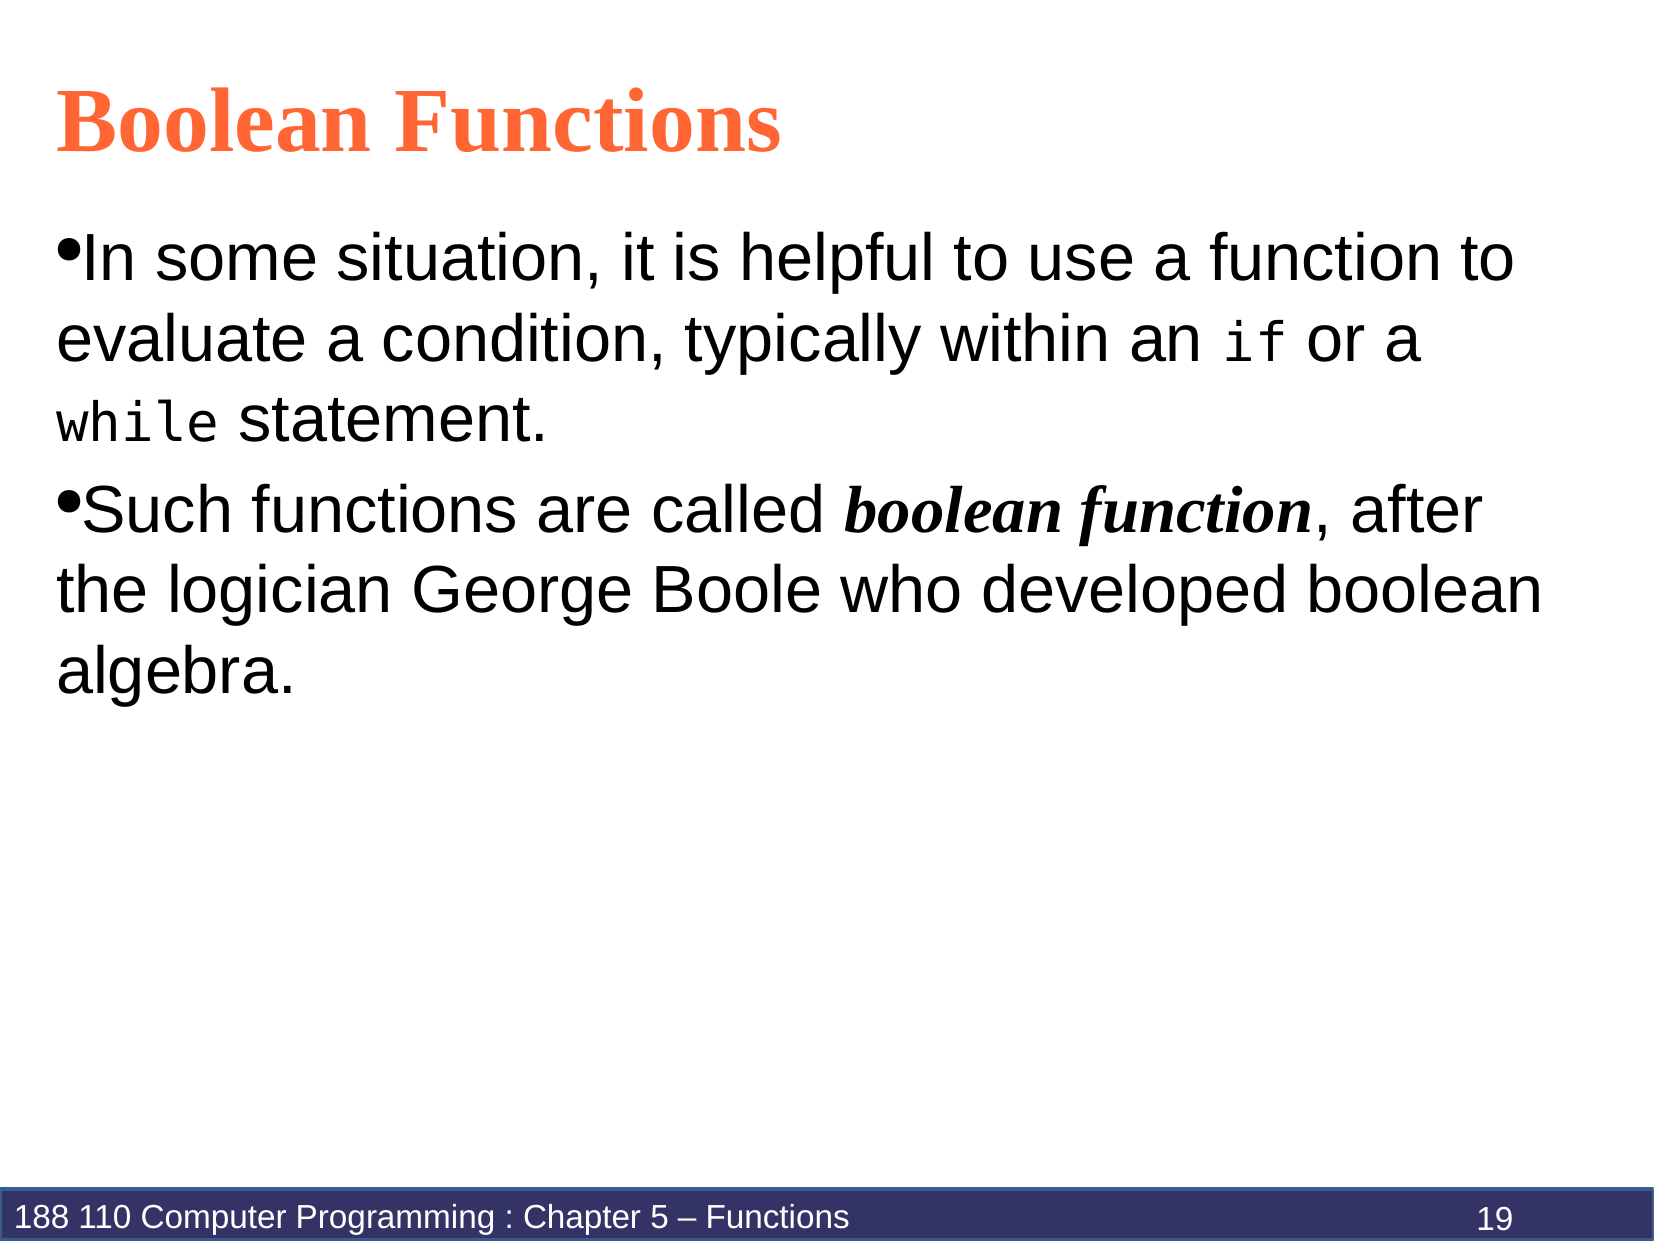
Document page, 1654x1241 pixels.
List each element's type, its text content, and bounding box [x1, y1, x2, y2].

list In some situation, it is helpful to use a function to evaluate a condition, typically within an if or a while statement. Such functions are called boolean function, after the logician George Boole who developed boolean algebra. [56, 214, 1591, 1122]
title Boolean Functions [55, 46, 1591, 182]
